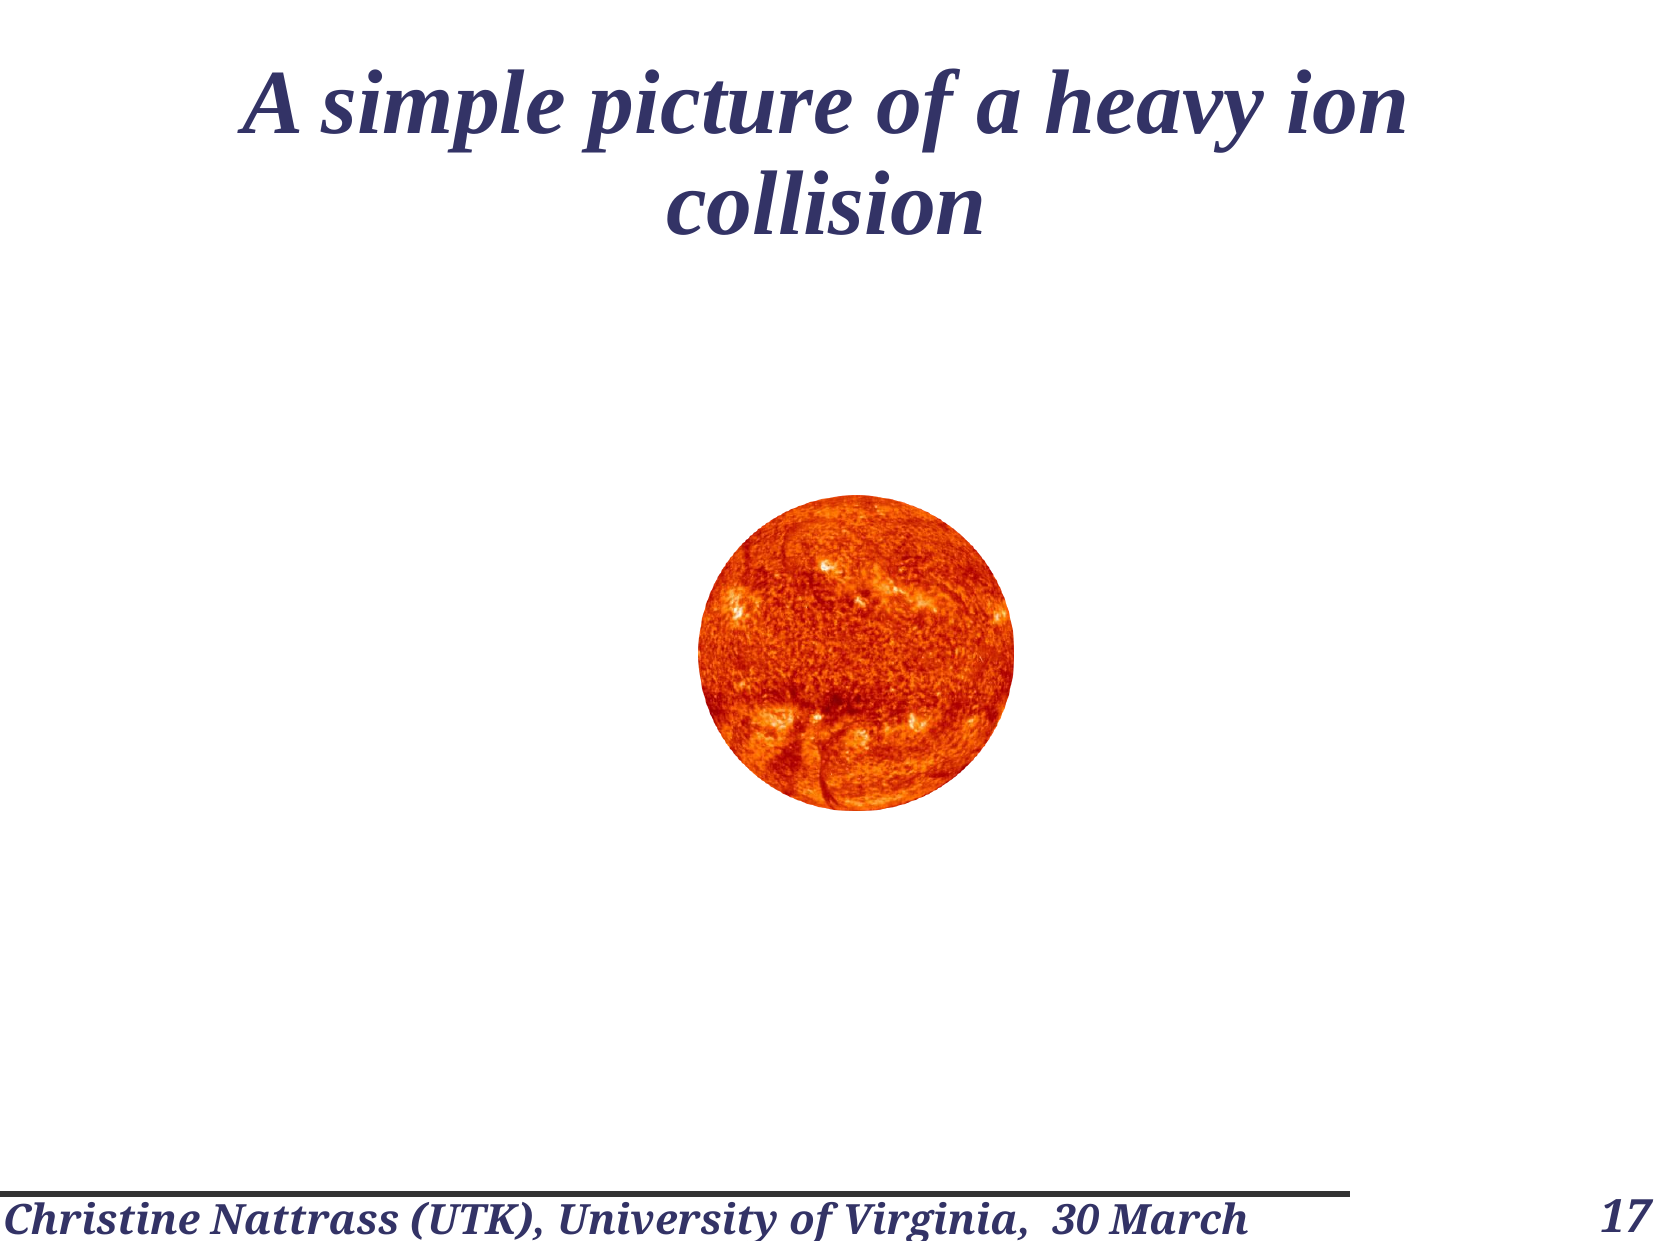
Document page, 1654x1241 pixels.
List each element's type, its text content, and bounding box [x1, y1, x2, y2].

title A simple picture of a heavy ion collision [82, 49, 1571, 257]
picture [698, 495, 1014, 811]
